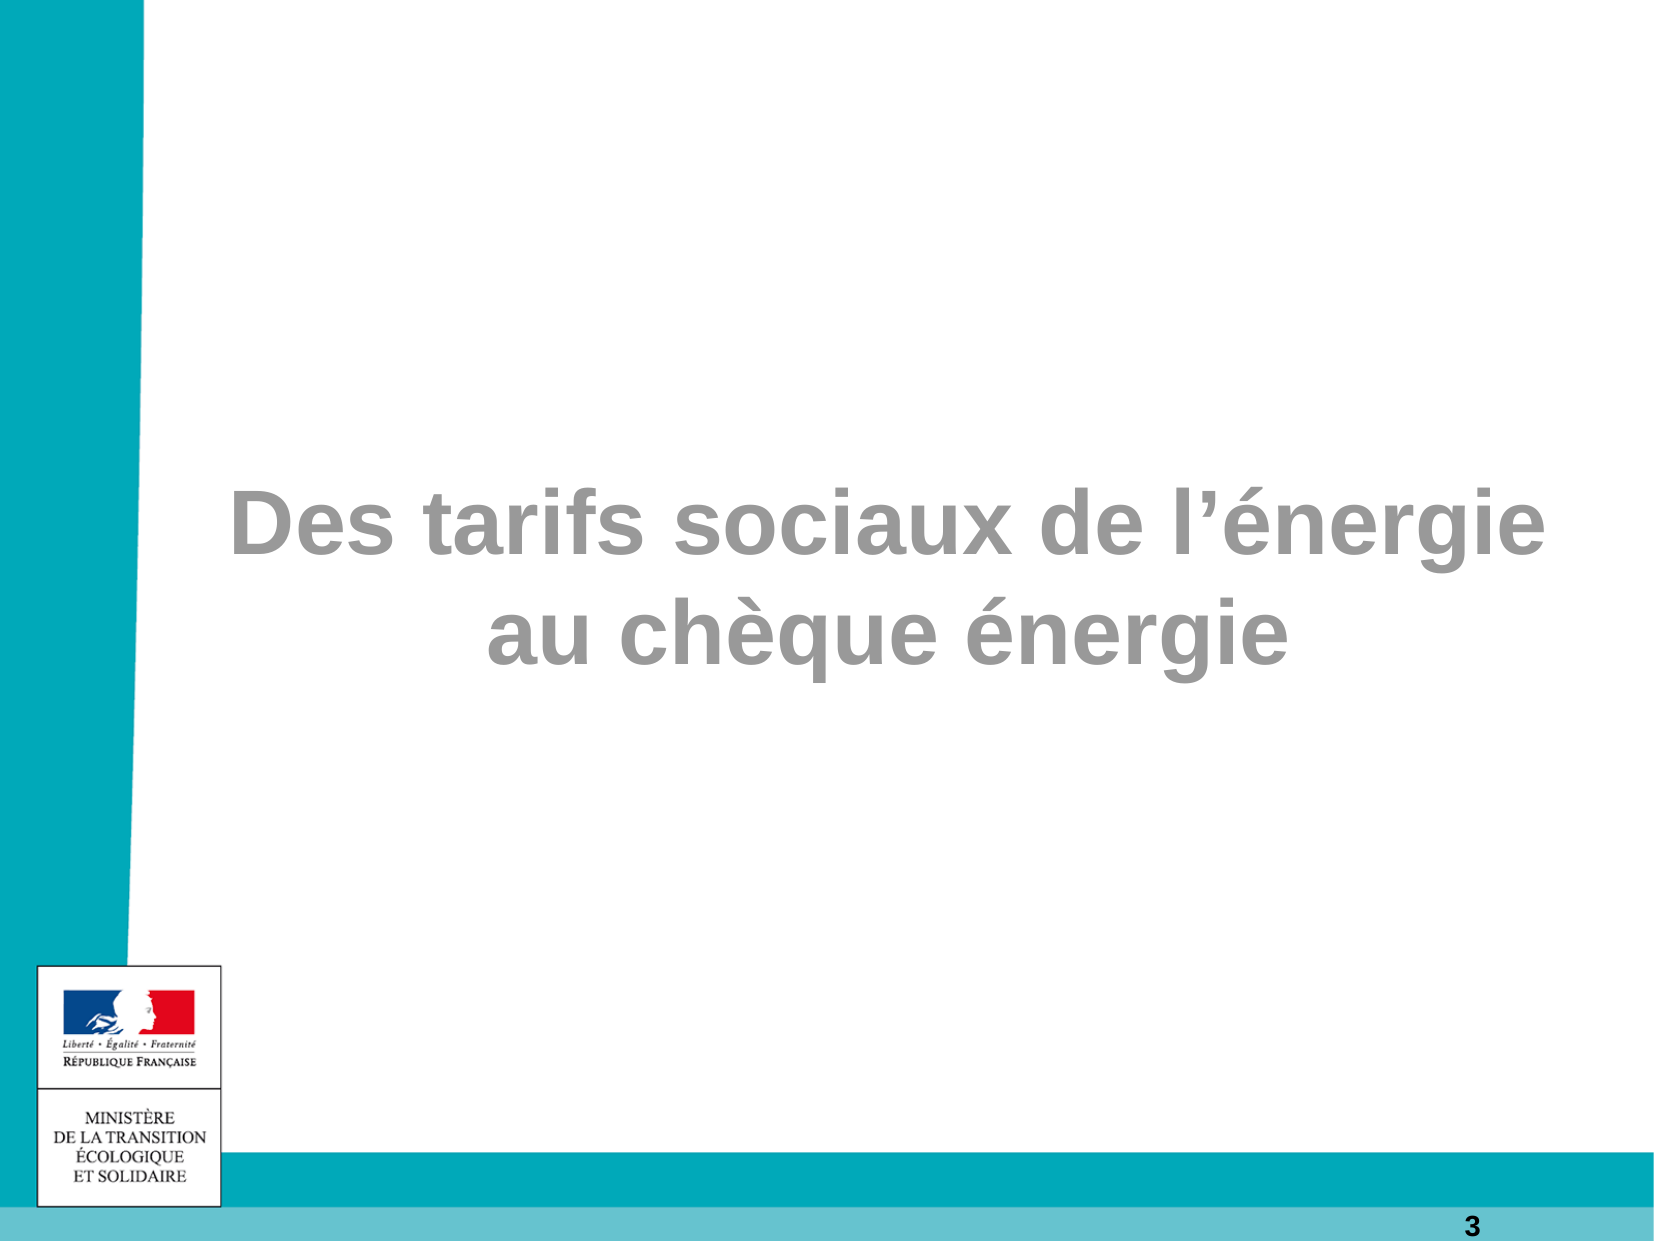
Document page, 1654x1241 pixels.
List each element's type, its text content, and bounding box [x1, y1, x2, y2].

title Des tarifs sociaux de l’énergie au chèque énergie [145, 463, 1634, 671]
text_box [1464, 1207, 1629, 1241]
